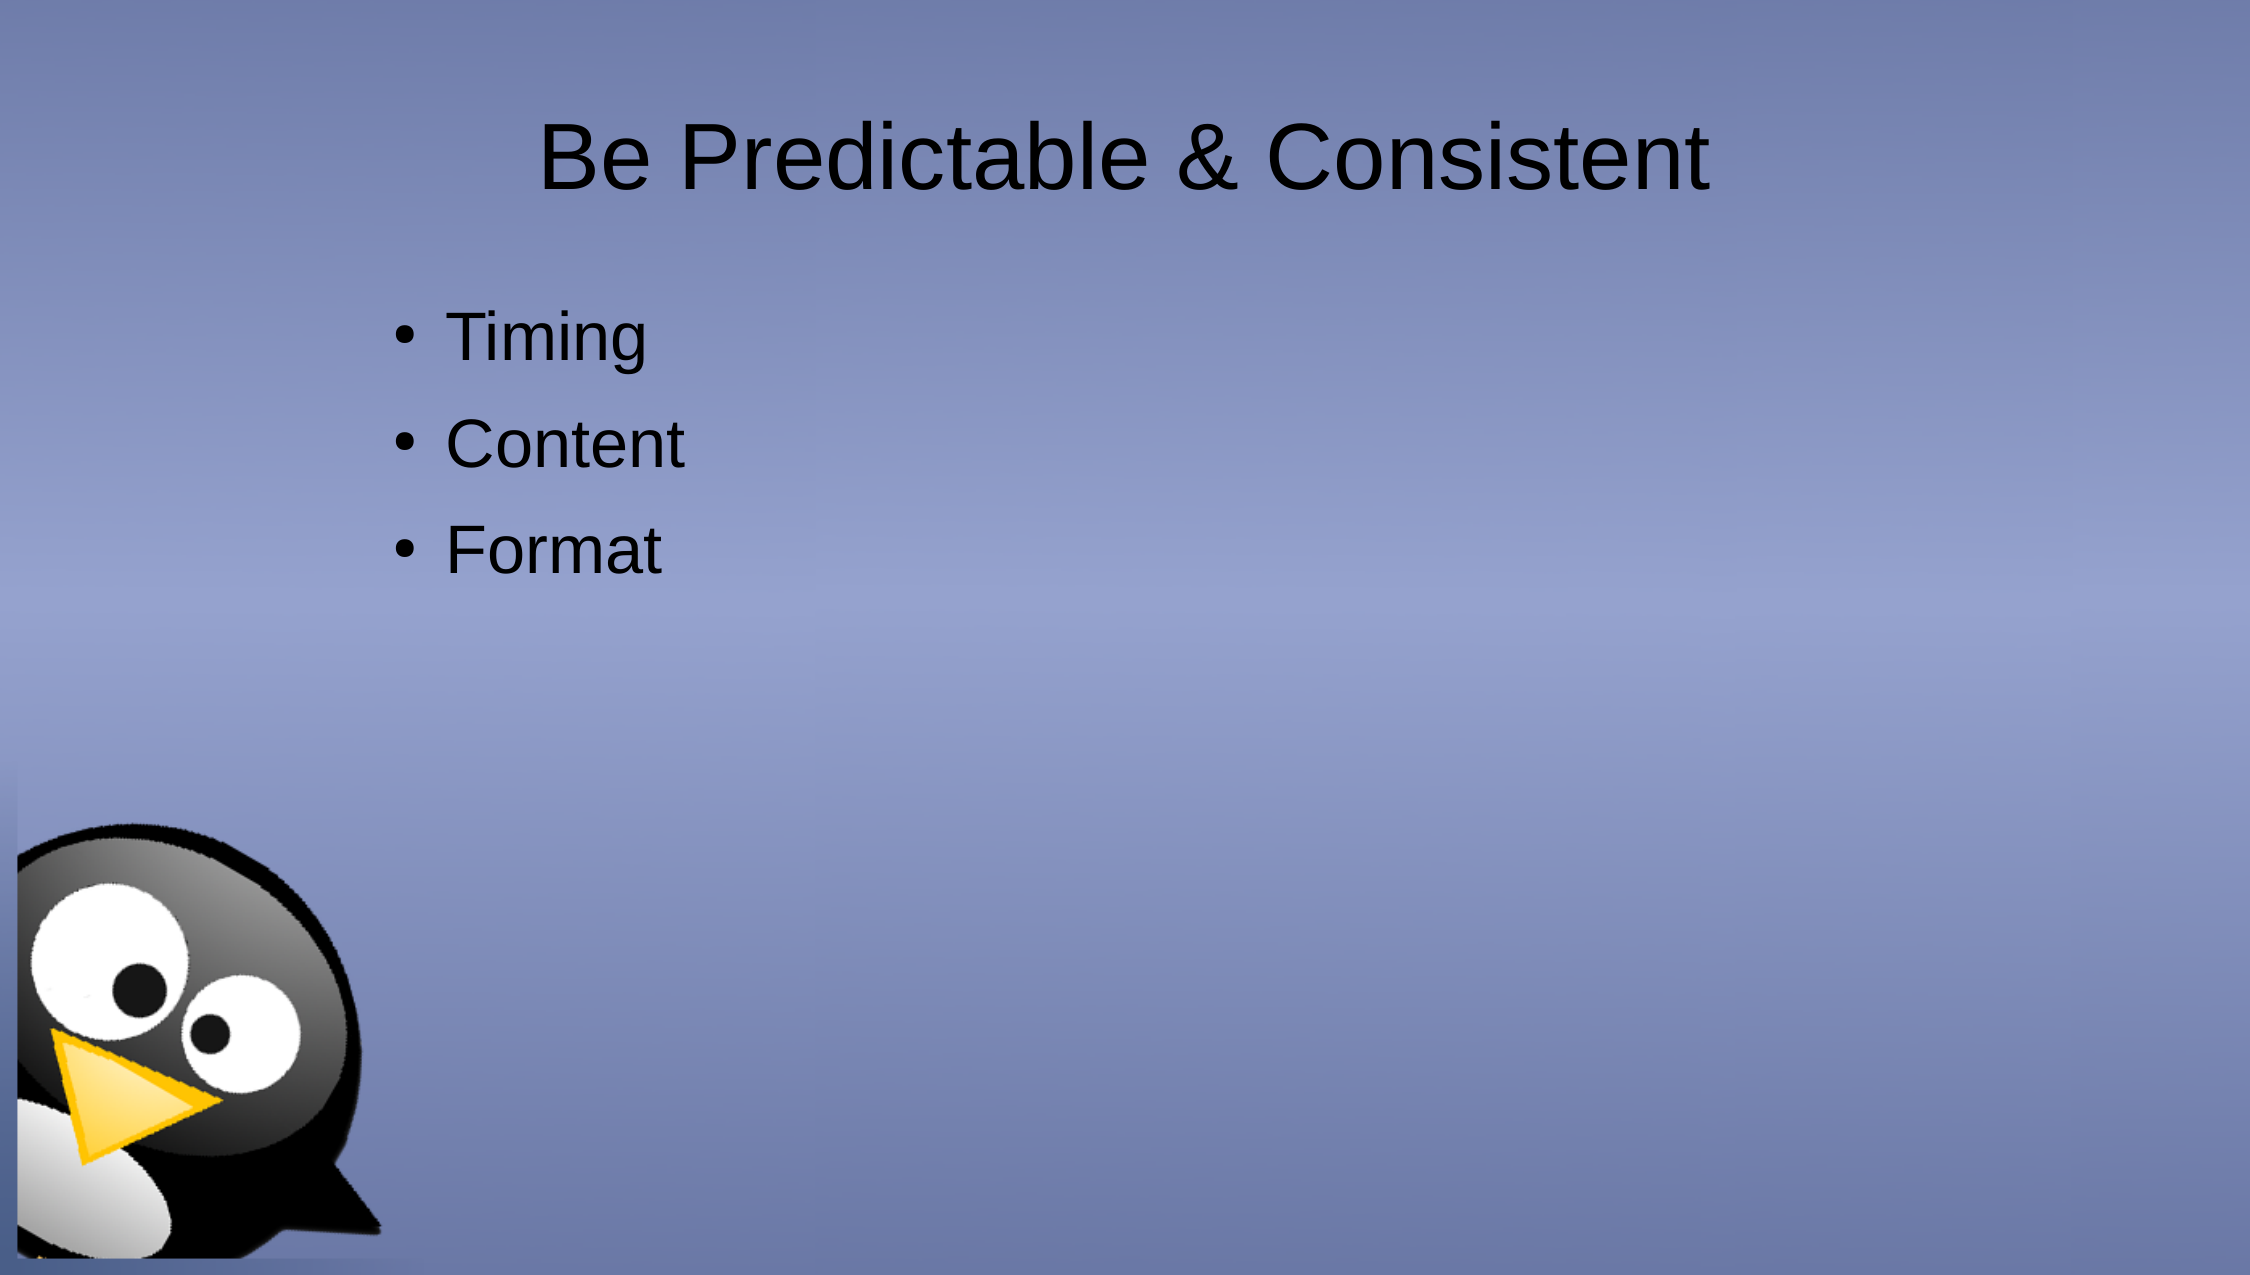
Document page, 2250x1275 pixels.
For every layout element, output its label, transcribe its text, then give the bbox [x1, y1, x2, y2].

picture [0, 0, 2250, 1275]
list Timing Content Format [375, 298, 2138, 1140]
title Be Predictable & Consistent [112, 50, 2138, 264]
